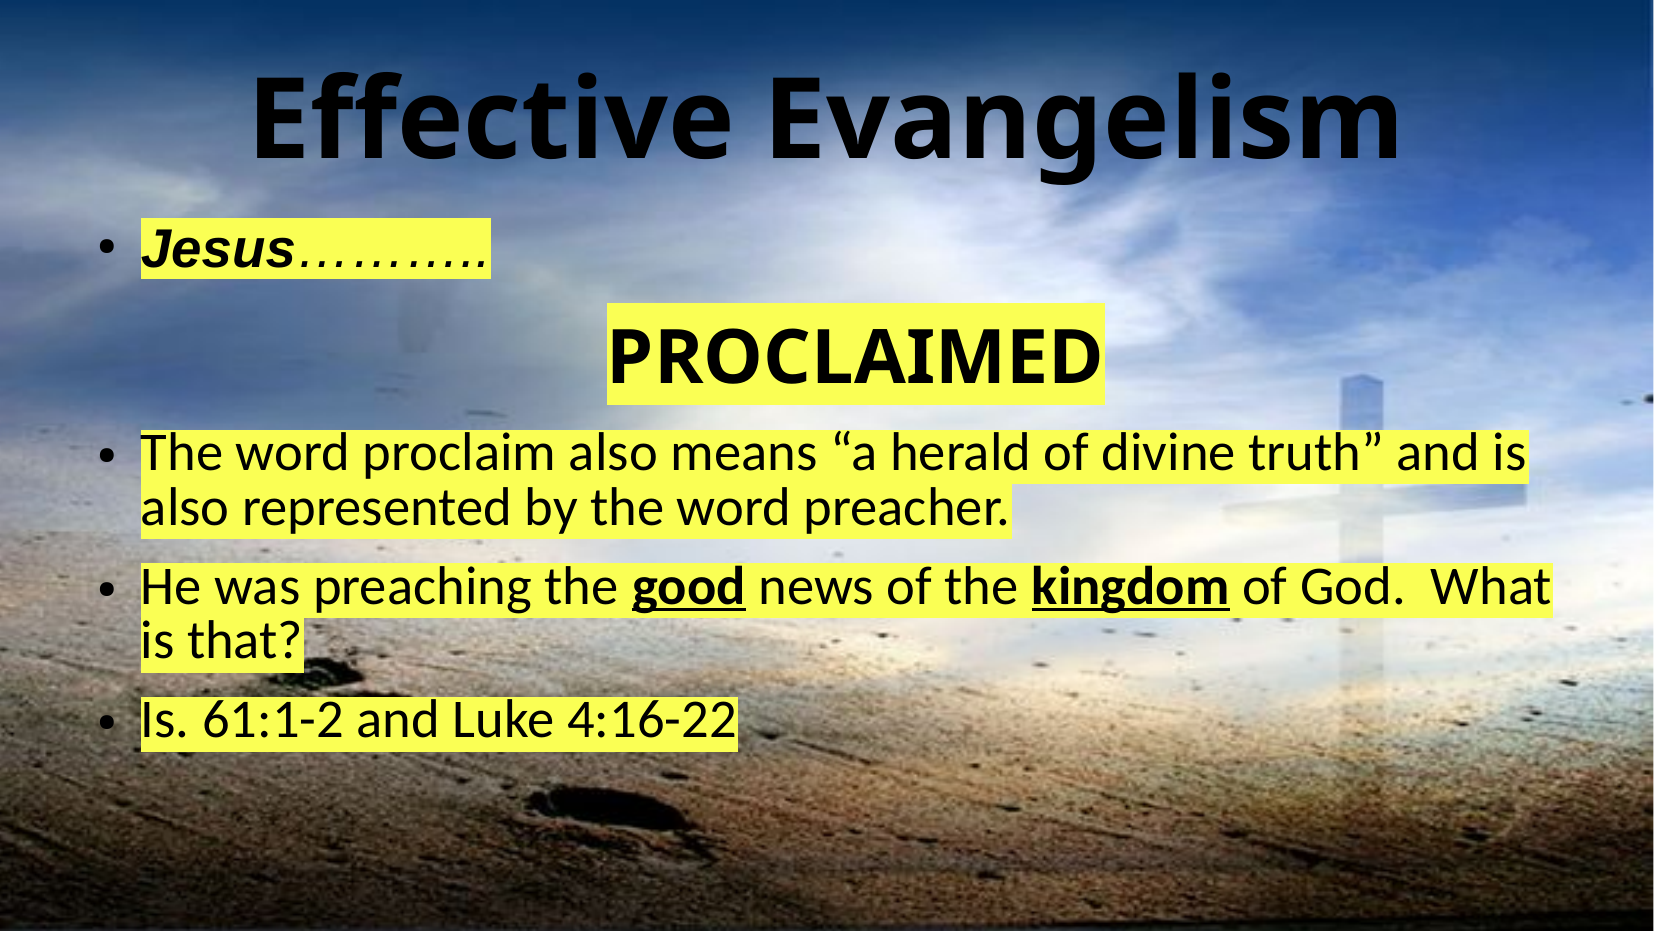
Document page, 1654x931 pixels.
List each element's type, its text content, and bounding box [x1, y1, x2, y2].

picture [0, 0, 1654, 931]
title Effective Evangelism [82, 37, 1571, 193]
list Jesus……….. PROCLAIMED The word proclaim also means “a herald of divine truth” and is also represented by the word preacher. He was preaching the good news of the kingdom of God. What is that? Is. 61:1-2 and Luke 4:16-22 [82, 217, 1571, 758]
